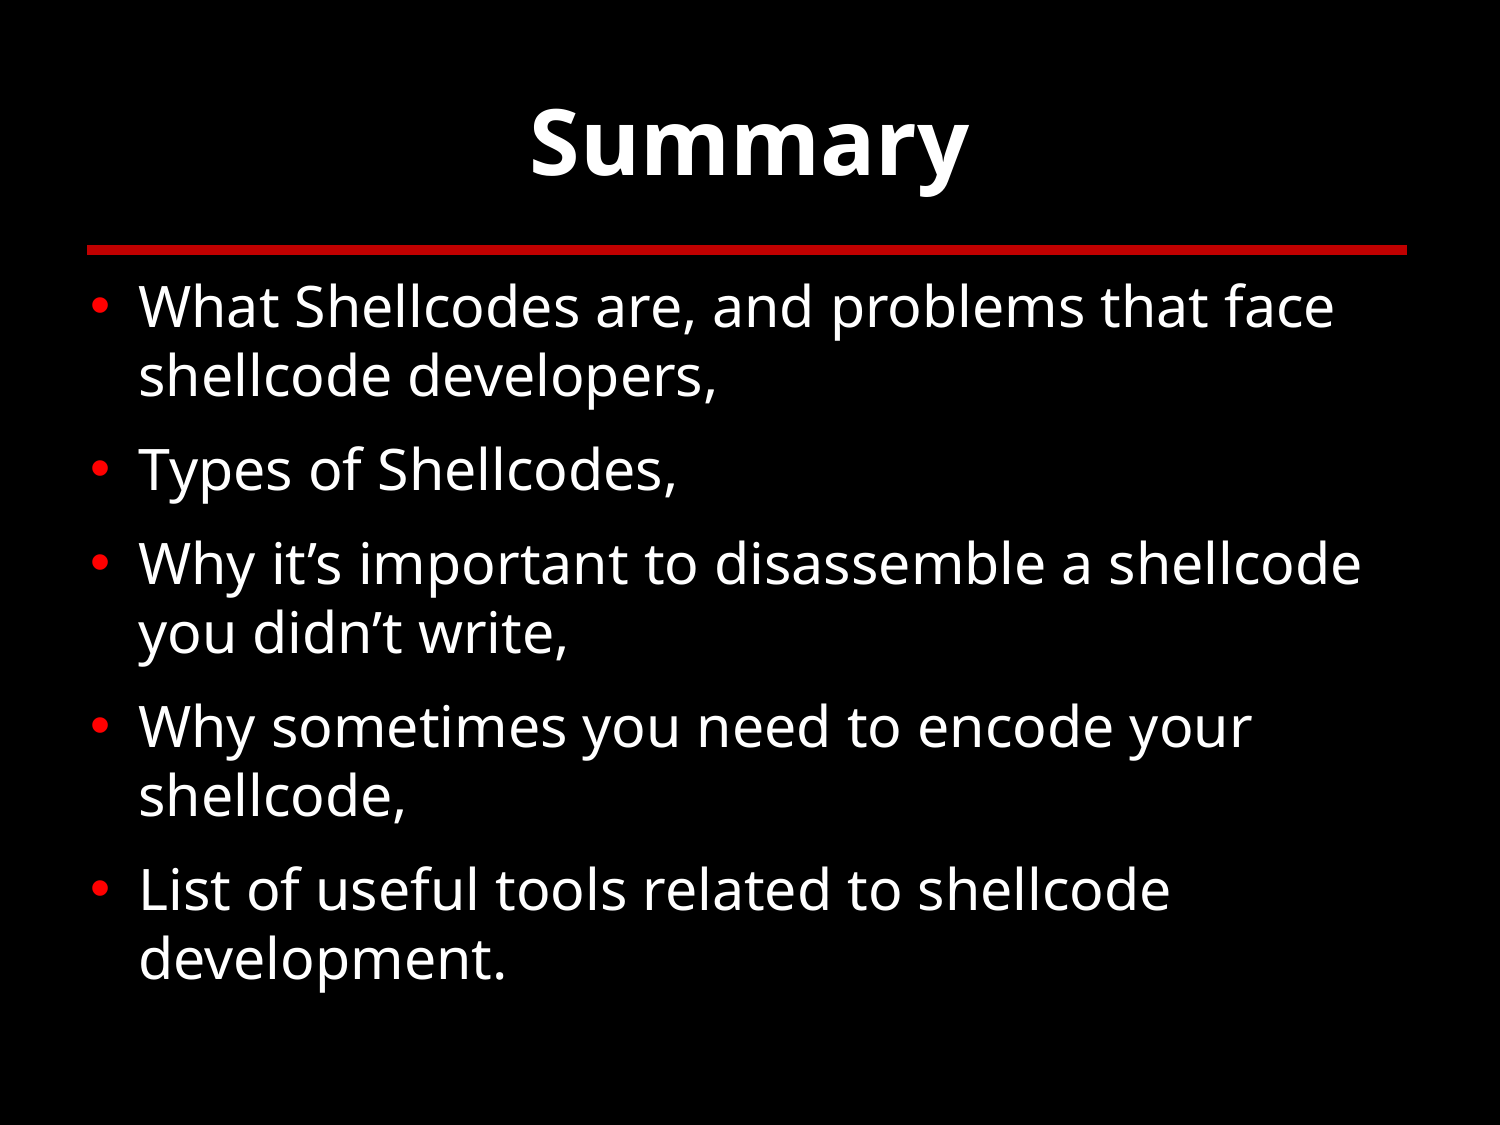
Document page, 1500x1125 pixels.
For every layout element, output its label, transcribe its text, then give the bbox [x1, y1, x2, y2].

title Summary [75, 45, 1425, 233]
list What Shellcodes are, and problems that face shellcode developers, Types of Shellcodes, Why it’s important to disassemble a shellcode you didn’t write, Why sometimes you need to encode your shellcode, List of useful tools related to shellcode development. [75, 262, 1425, 1005]
